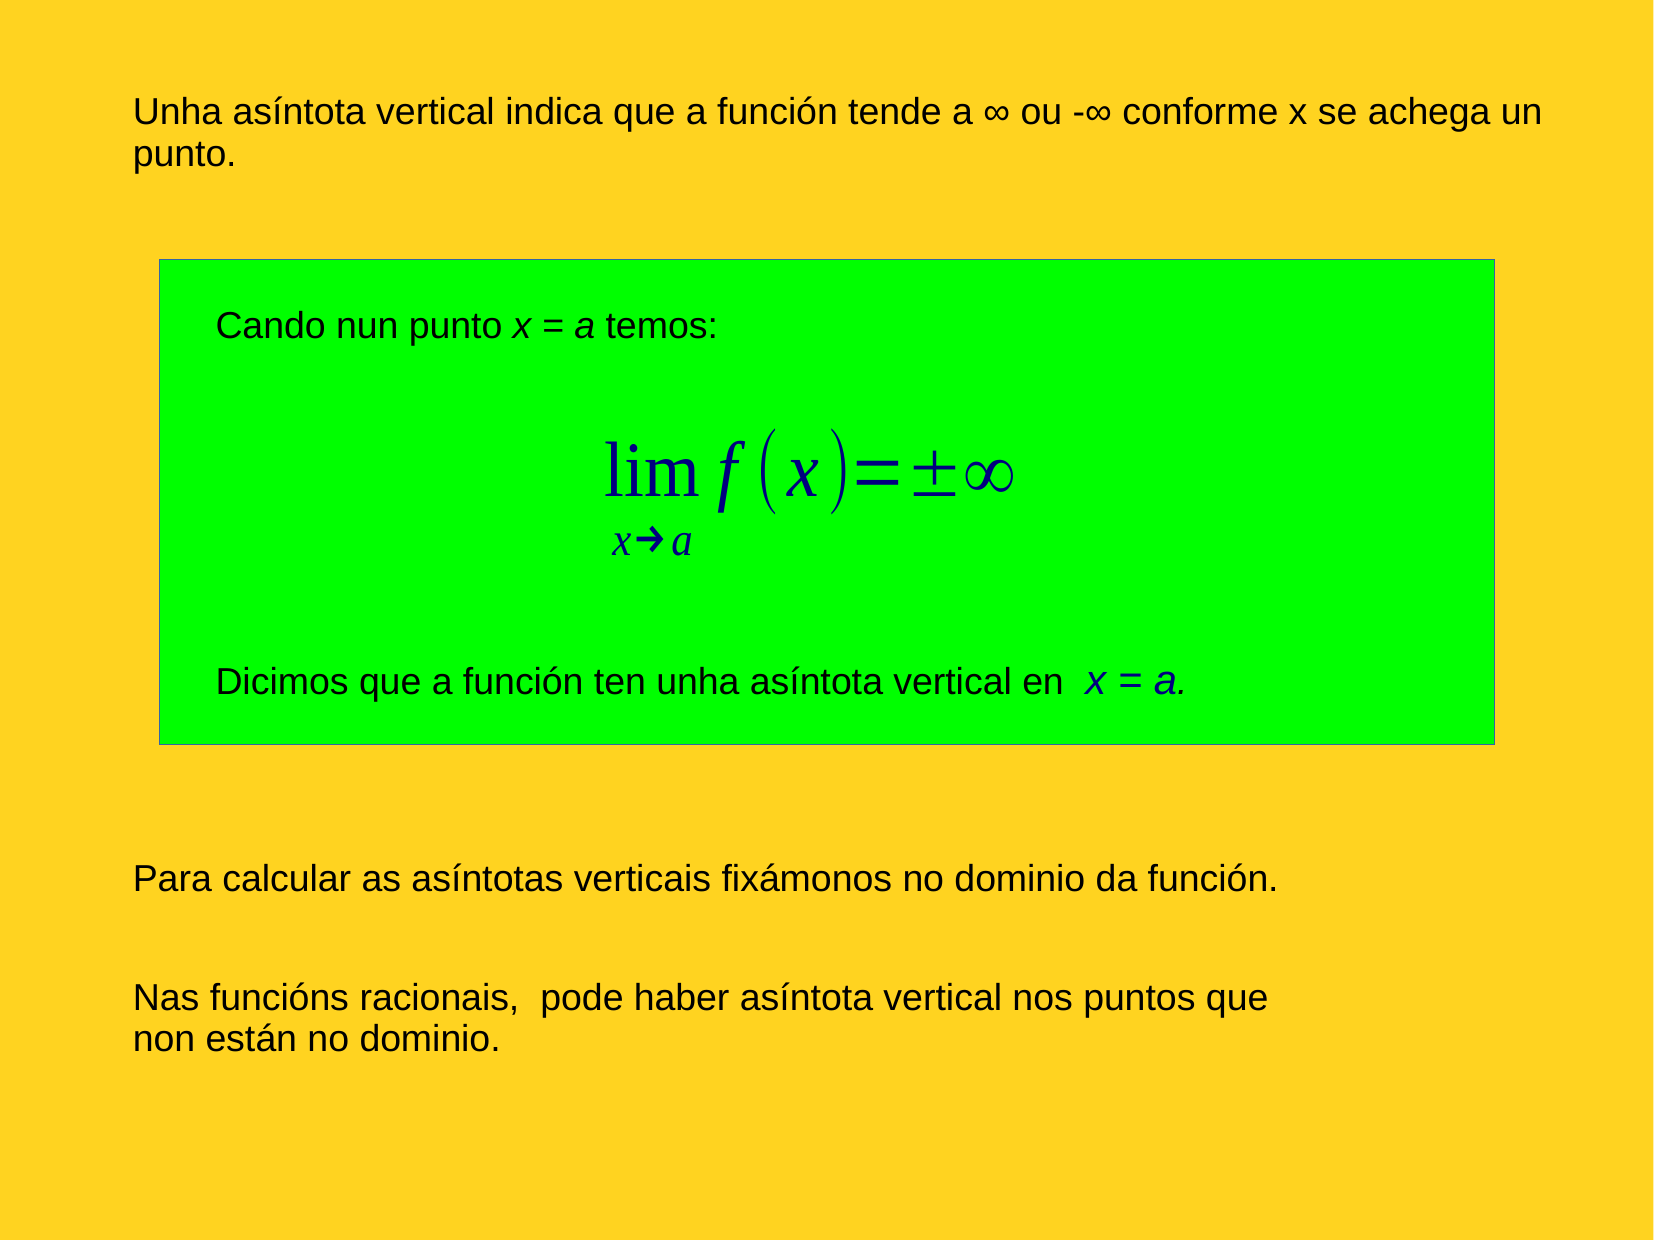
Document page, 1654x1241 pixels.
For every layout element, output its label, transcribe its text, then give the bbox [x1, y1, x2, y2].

text_box Nas funcións racionais, pode haber asíntota vertical nos puntos que non están no dominio. [118, 968, 1300, 1068]
text_box [159, 259, 1495, 745]
text_box Para calcular as asíntotas verticais fixámonos no dominio da función. [118, 850, 1477, 908]
text_box Cando nun punto x = a temos: [200, 297, 768, 355]
chart [590, 425, 1028, 567]
text_box Unha asíntota vertical indica que a función tende a ∞ ou -∞ conforme x se achega un punto. [118, 82, 1560, 182]
text_box Dicimos que a función ten unha asíntota vertical en x = a. [200, 649, 1512, 712]
